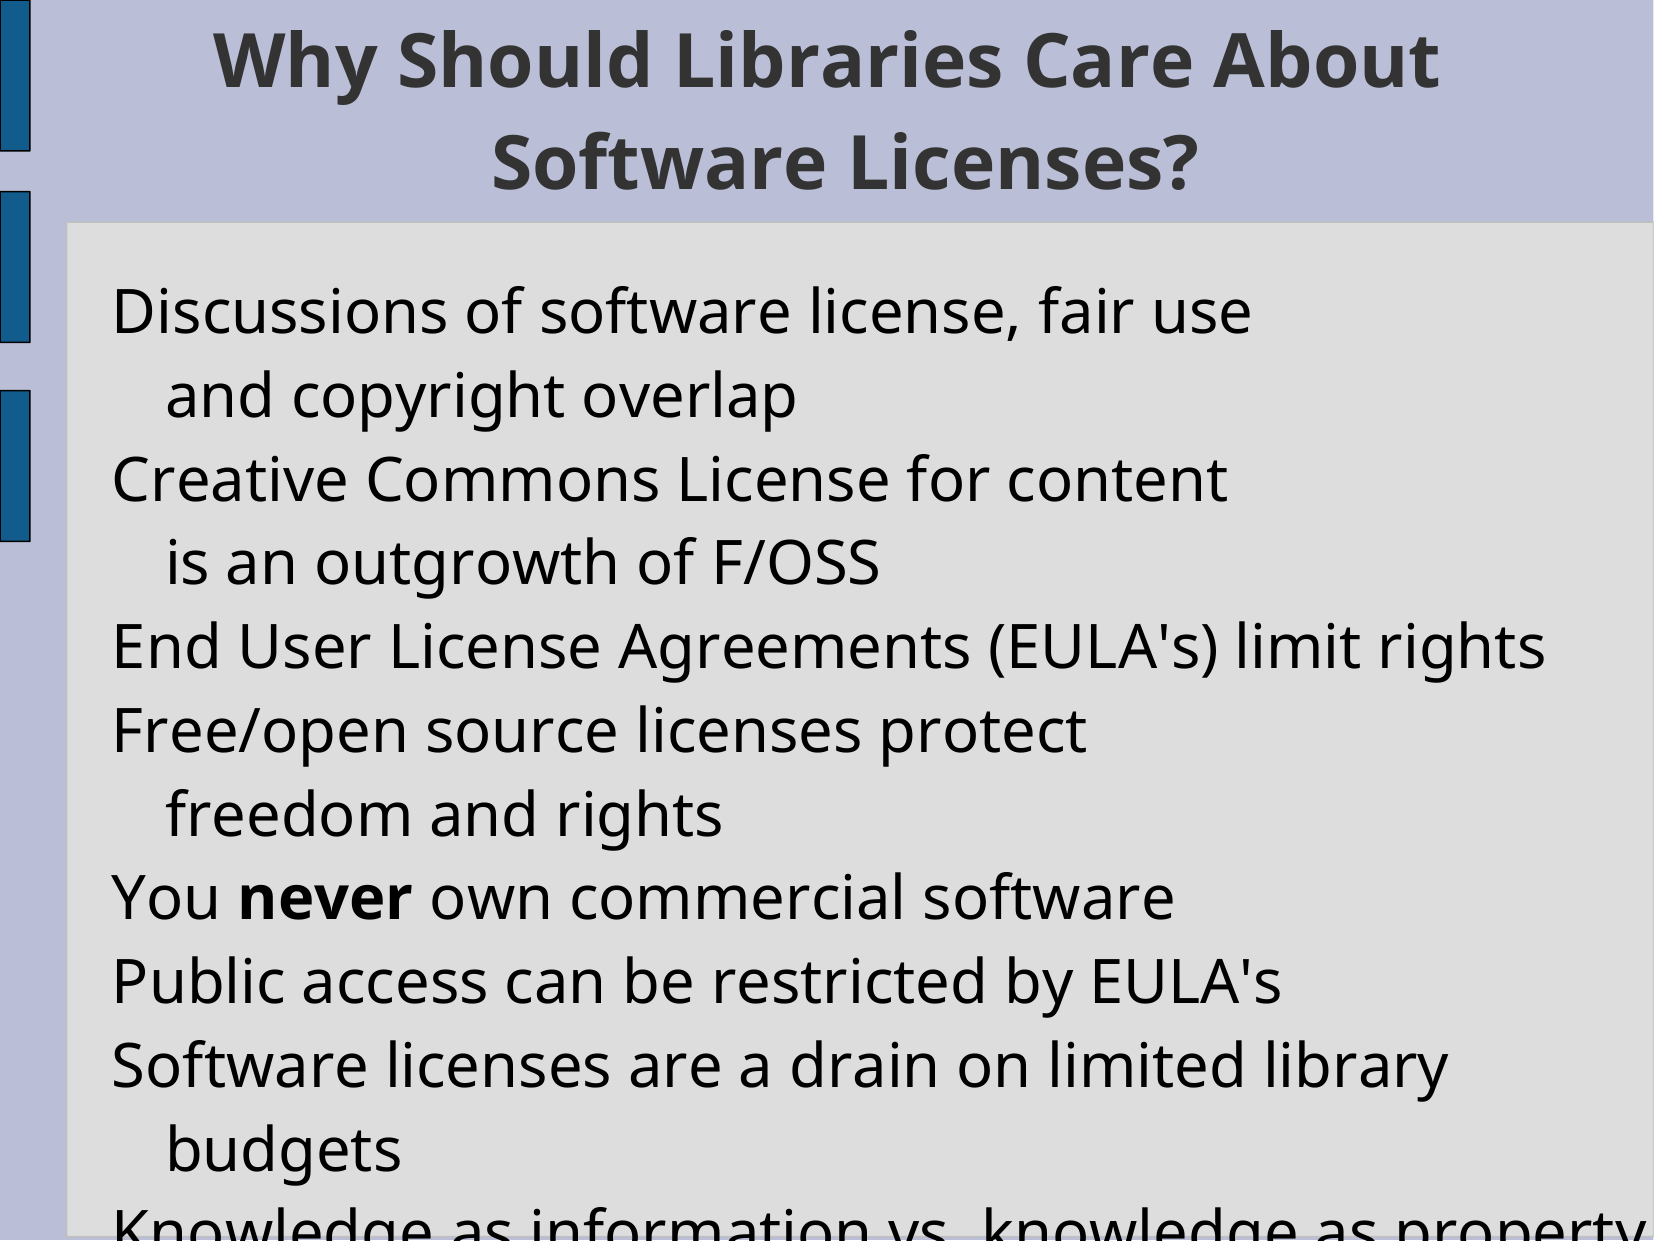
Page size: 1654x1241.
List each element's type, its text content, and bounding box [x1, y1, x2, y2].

title Why Should Libraries Care About Software Licenses? [121, 0, 1534, 219]
list Discussions of software license, fair use and copyright overlap Creative Commons License for content is an outgrowth of F/OSS End User License Agreements (EULA's) limit rights Free/open source licenses protect freedom and rights You never own commercial software Public access can be restricted by EULA's Software licenses are a drain on limited library budgets Knowledge as information vs. knowledge as property [94, 267, 1654, 1241]
